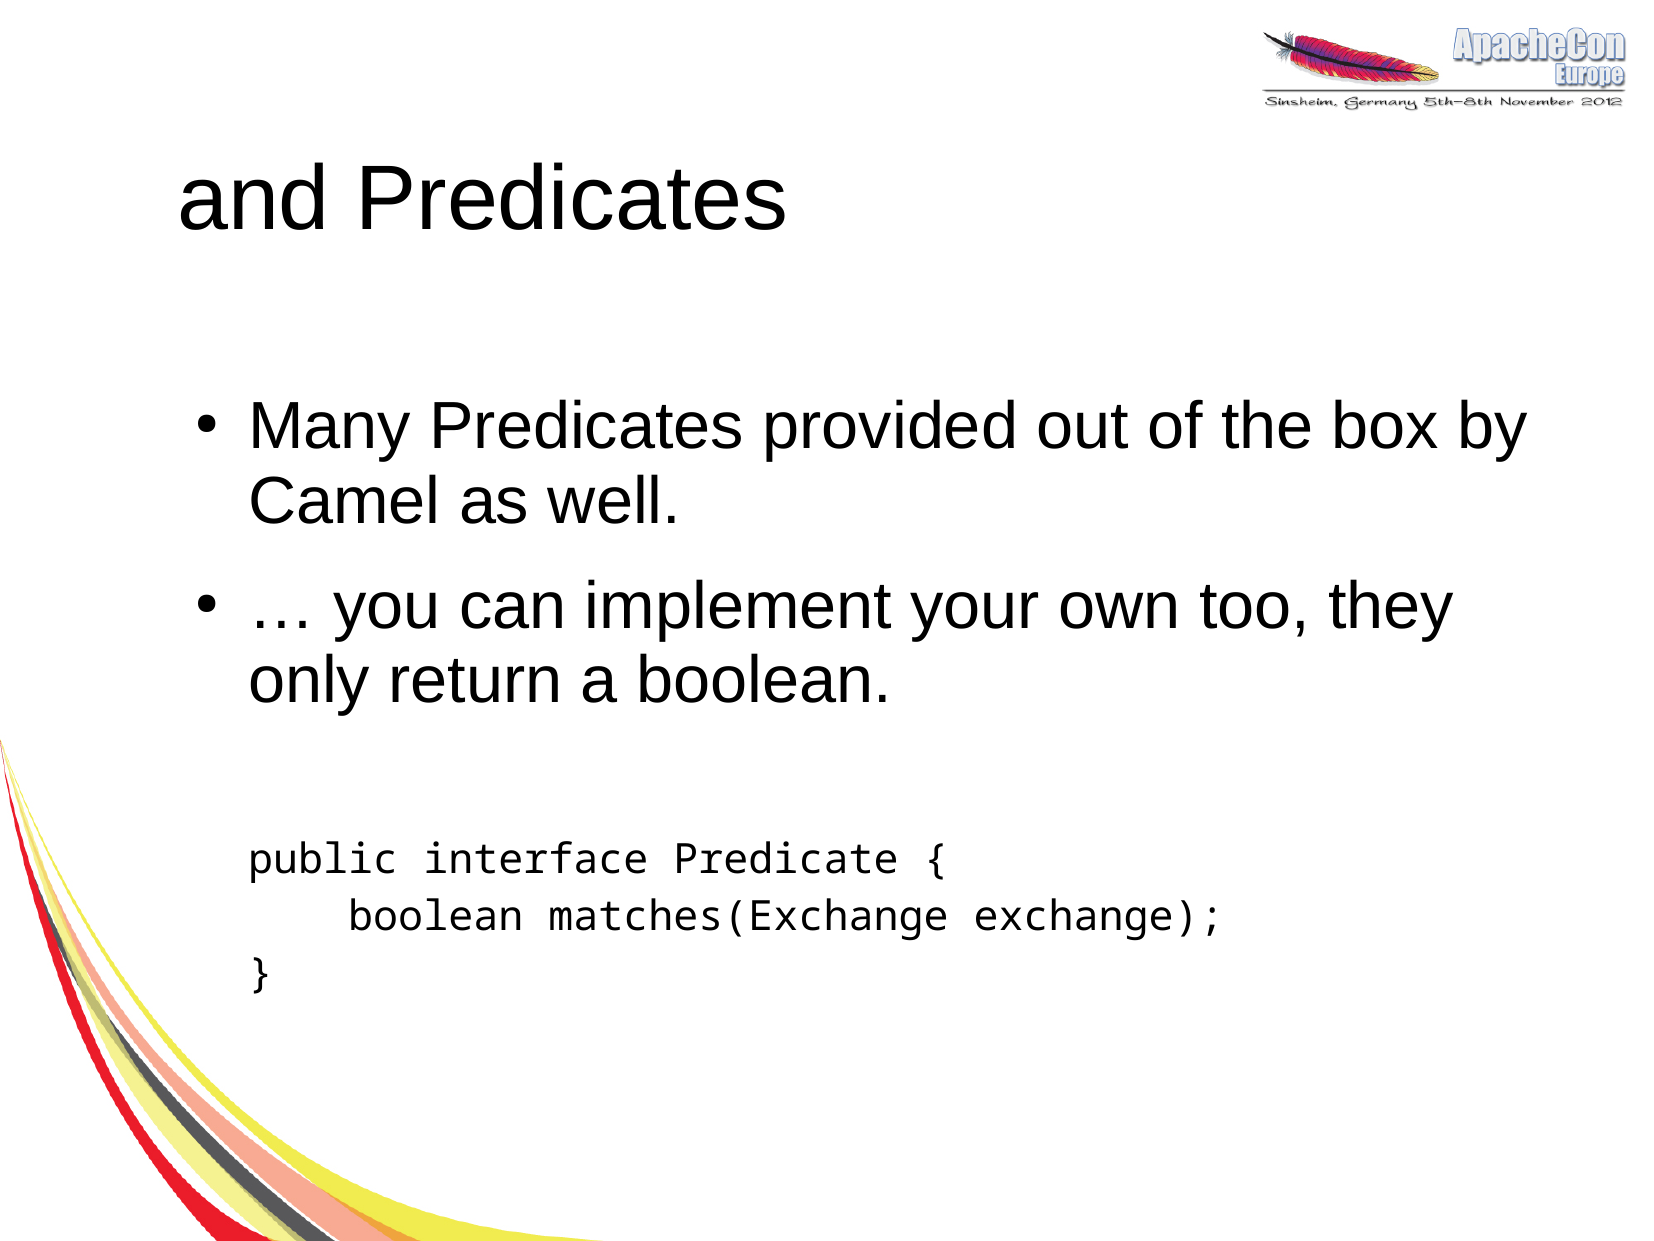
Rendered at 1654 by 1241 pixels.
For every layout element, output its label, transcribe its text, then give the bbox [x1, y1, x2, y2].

list public interface Predicate { boolean matches(Exchange exchange); } [177, 828, 1536, 975]
list Many Predicates provided out of the box by Camel as well. … you can implement your own too, they only return a boolean. [177, 283, 1536, 718]
picture [0, 0, 1654, 1241]
title and Predicates [177, 141, 1536, 254]
